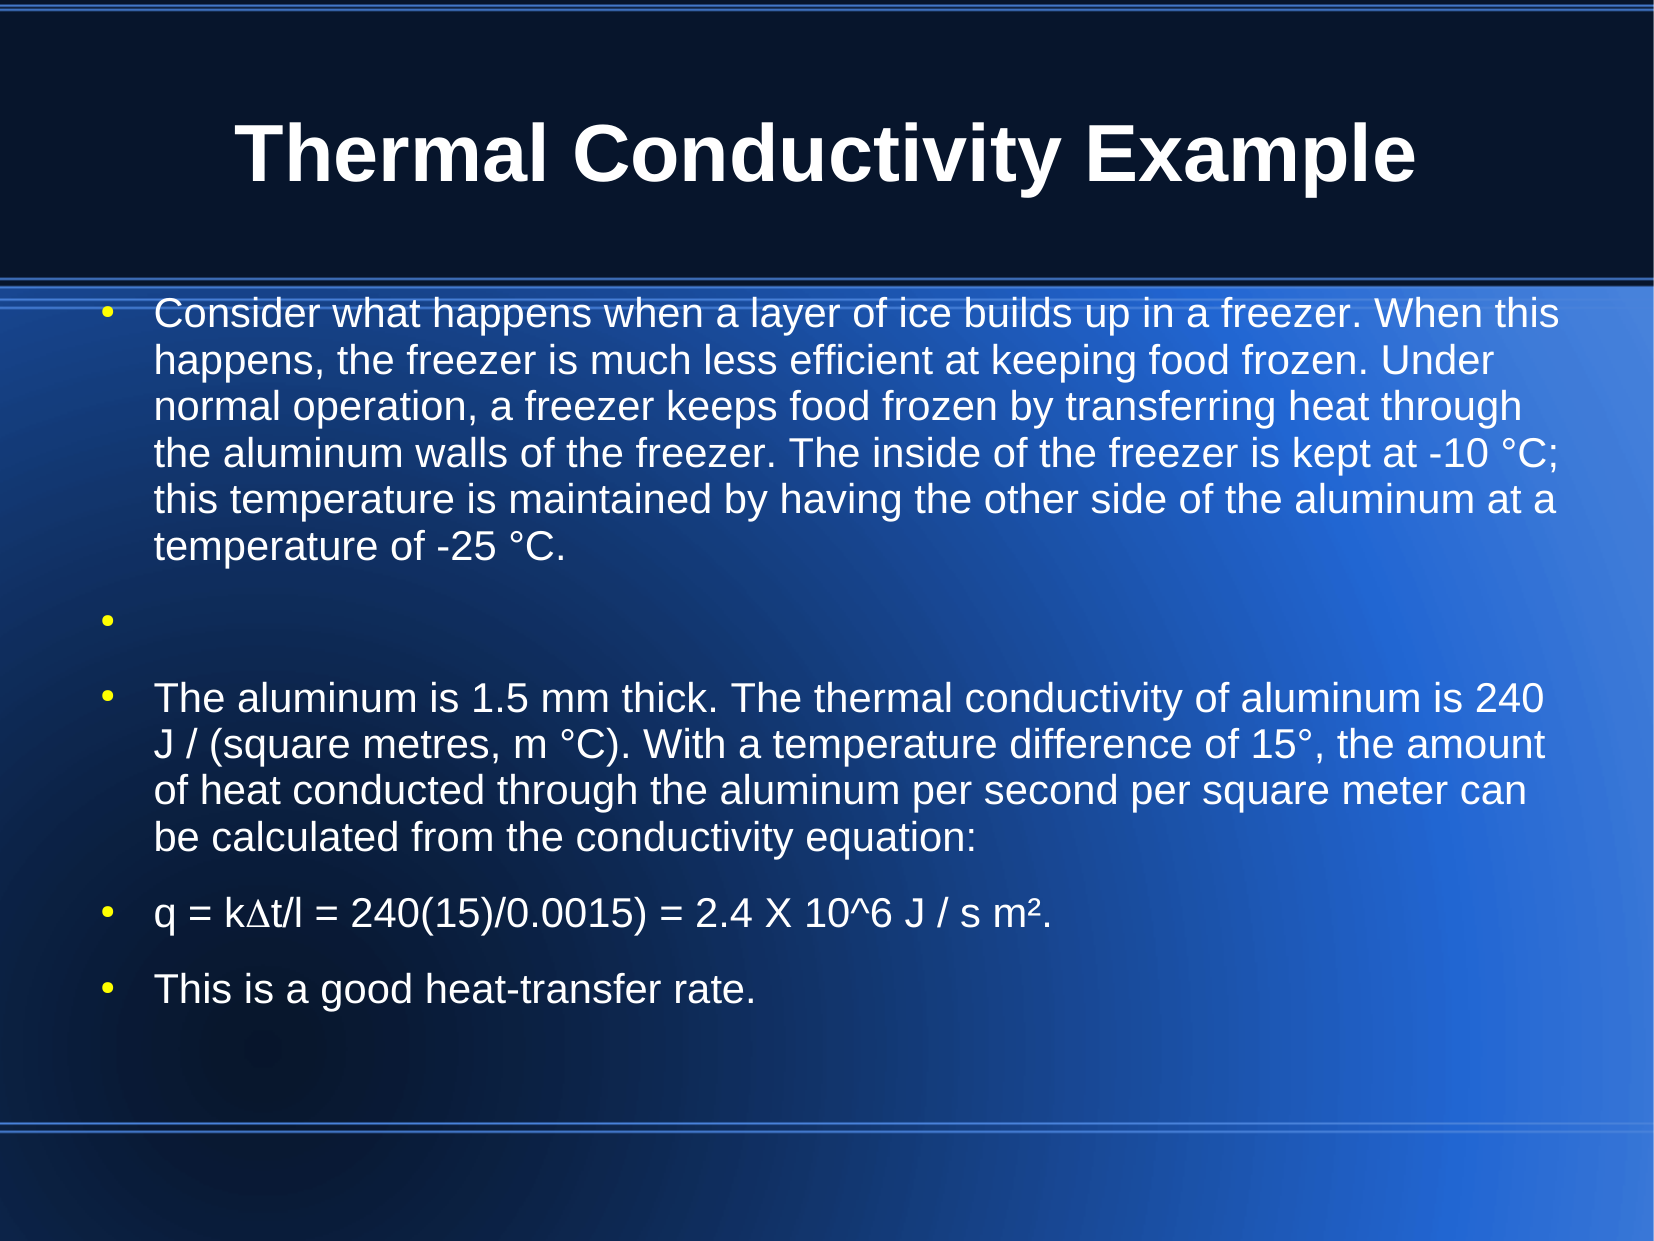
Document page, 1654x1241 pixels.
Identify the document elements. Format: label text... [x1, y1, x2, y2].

list Consider what happens when a layer of ice builds up in a freezer. When this happens, the freezer is much less efficient at keeping food frozen. Under normal operation, a freezer keeps food frozen by transferring heat through the aluminum walls of the freezer. The inside of the freezer is kept at -10 °C; this temperature is maintained by having the other side of the aluminum at a temperature of -25 °C. The aluminum is 1.5 mm thick. The thermal conductivity of aluminum is 240 J / (square metres, m °C). With a temperature difference of 15°, the amount of heat conducted through the aluminum per second per square meter can be calculated from the conductivity equation: q = kDt/l = 240(15)/0.0015) = 2.4 X 10^6 J / s m². This is a good heat-transfer rate. [82, 290, 1571, 1109]
title Thermal Conductivity Example [82, 49, 1571, 257]
picture [0, 0, 1654, 1241]
